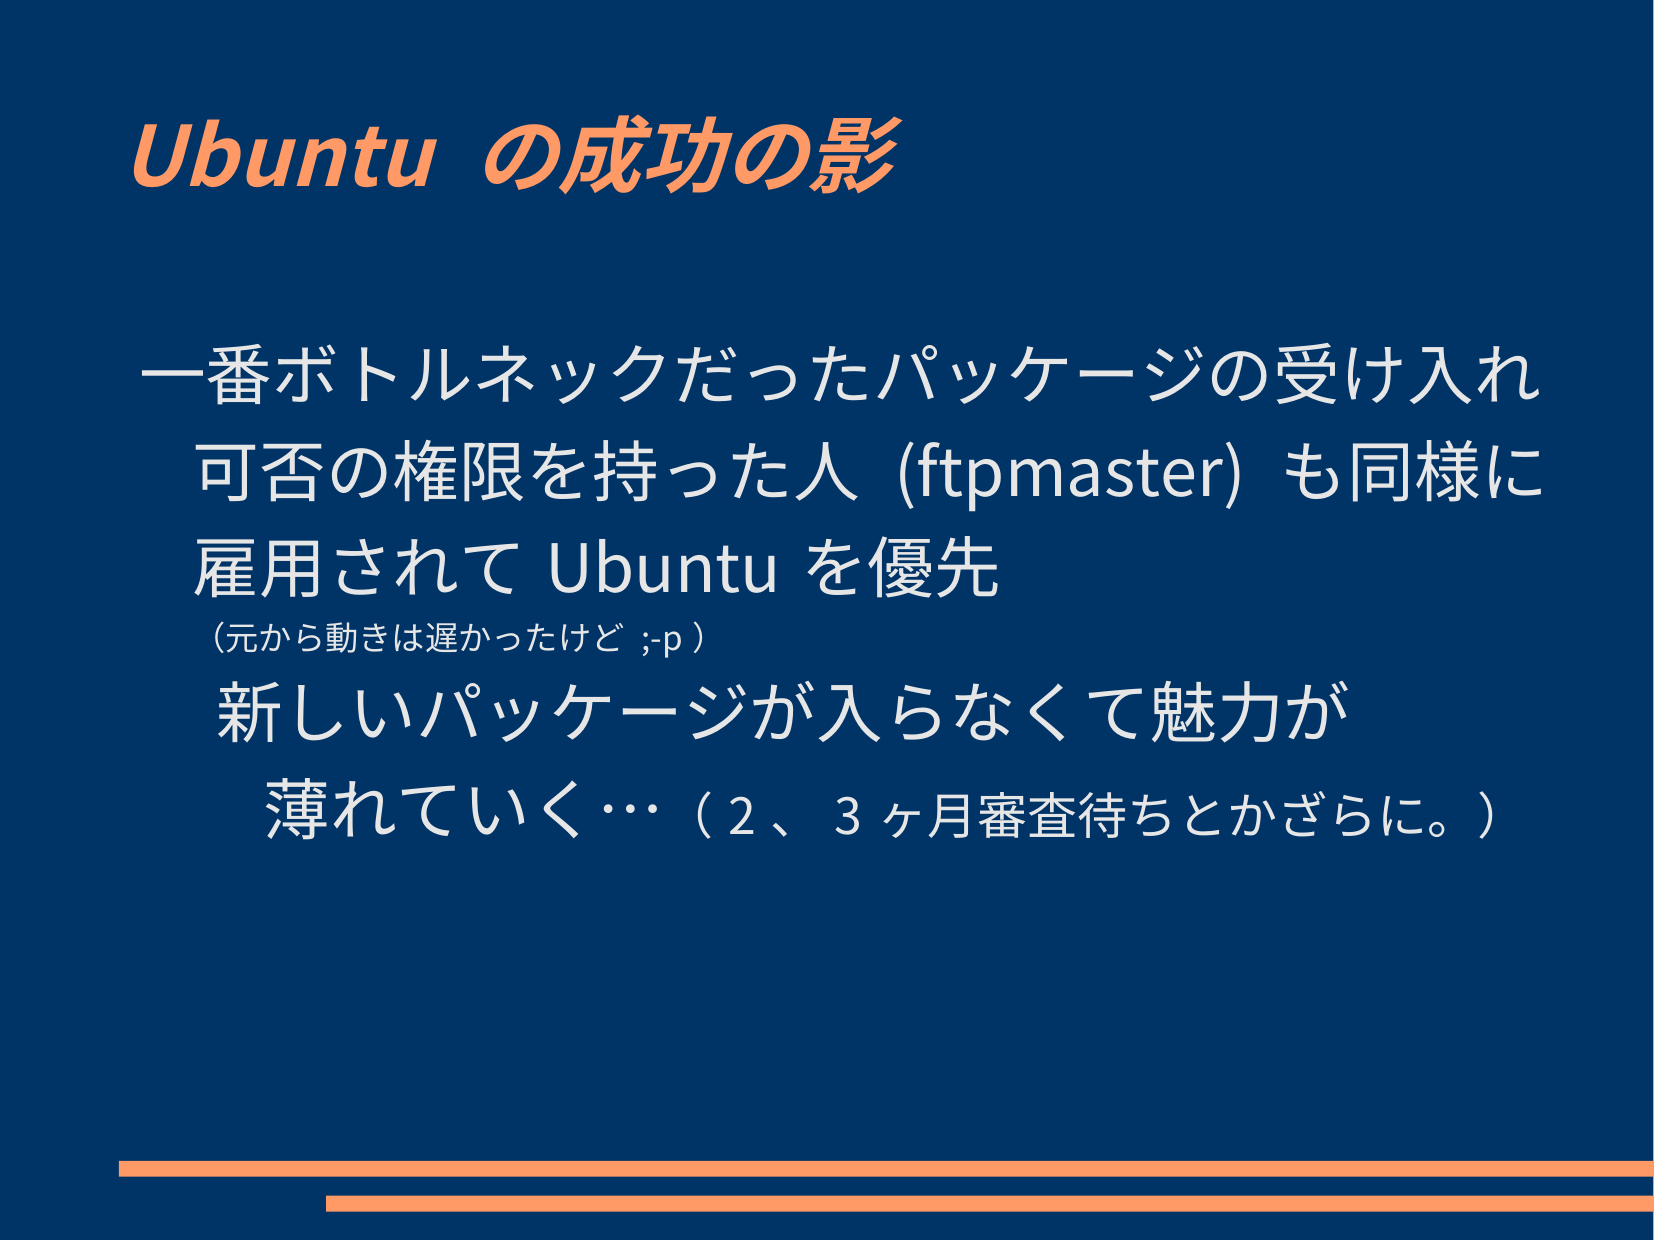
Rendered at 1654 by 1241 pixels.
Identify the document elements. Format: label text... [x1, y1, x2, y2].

title Ubuntu の成功の影 [121, 46, 1534, 254]
list 一番ボトルネックだったパッケージの受け入れ可否の権限を持った人 (ftpmaster) も同様に雇用されてUbuntuを優先 （元から動きは遅かったけど ;-p） 新しいパッケージが入らなくて魅力が 薄れていく…（2、3ヶ月審査待ちとかざらに。） [121, 322, 1561, 1132]
